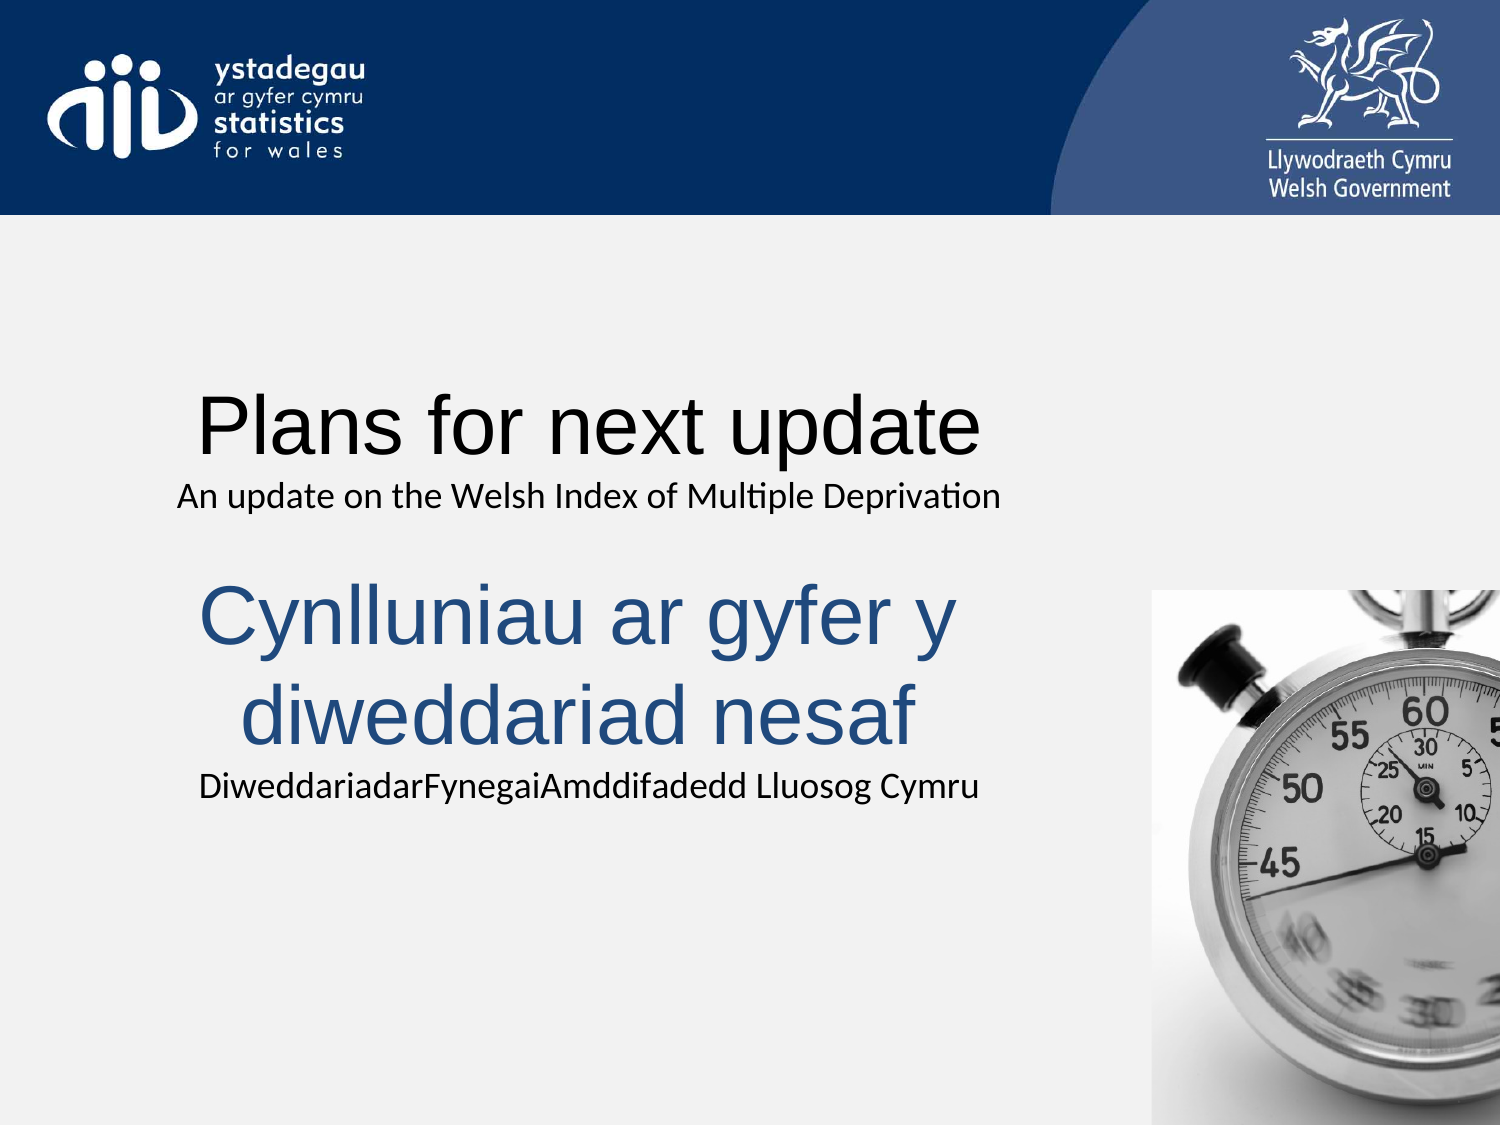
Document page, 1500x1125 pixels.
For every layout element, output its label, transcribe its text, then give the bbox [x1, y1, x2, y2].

text_box Plans for next update An update on the Welsh Index of Multiple Deprivation Cynlluniau ar gyfer y diweddariad nesaf Diweddariad ar Fynegai Amddifadedd Lluosog Cymru [162, 364, 1017, 814]
picture [0, 0, 1500, 215]
picture [1151, 590, 1500, 1125]
